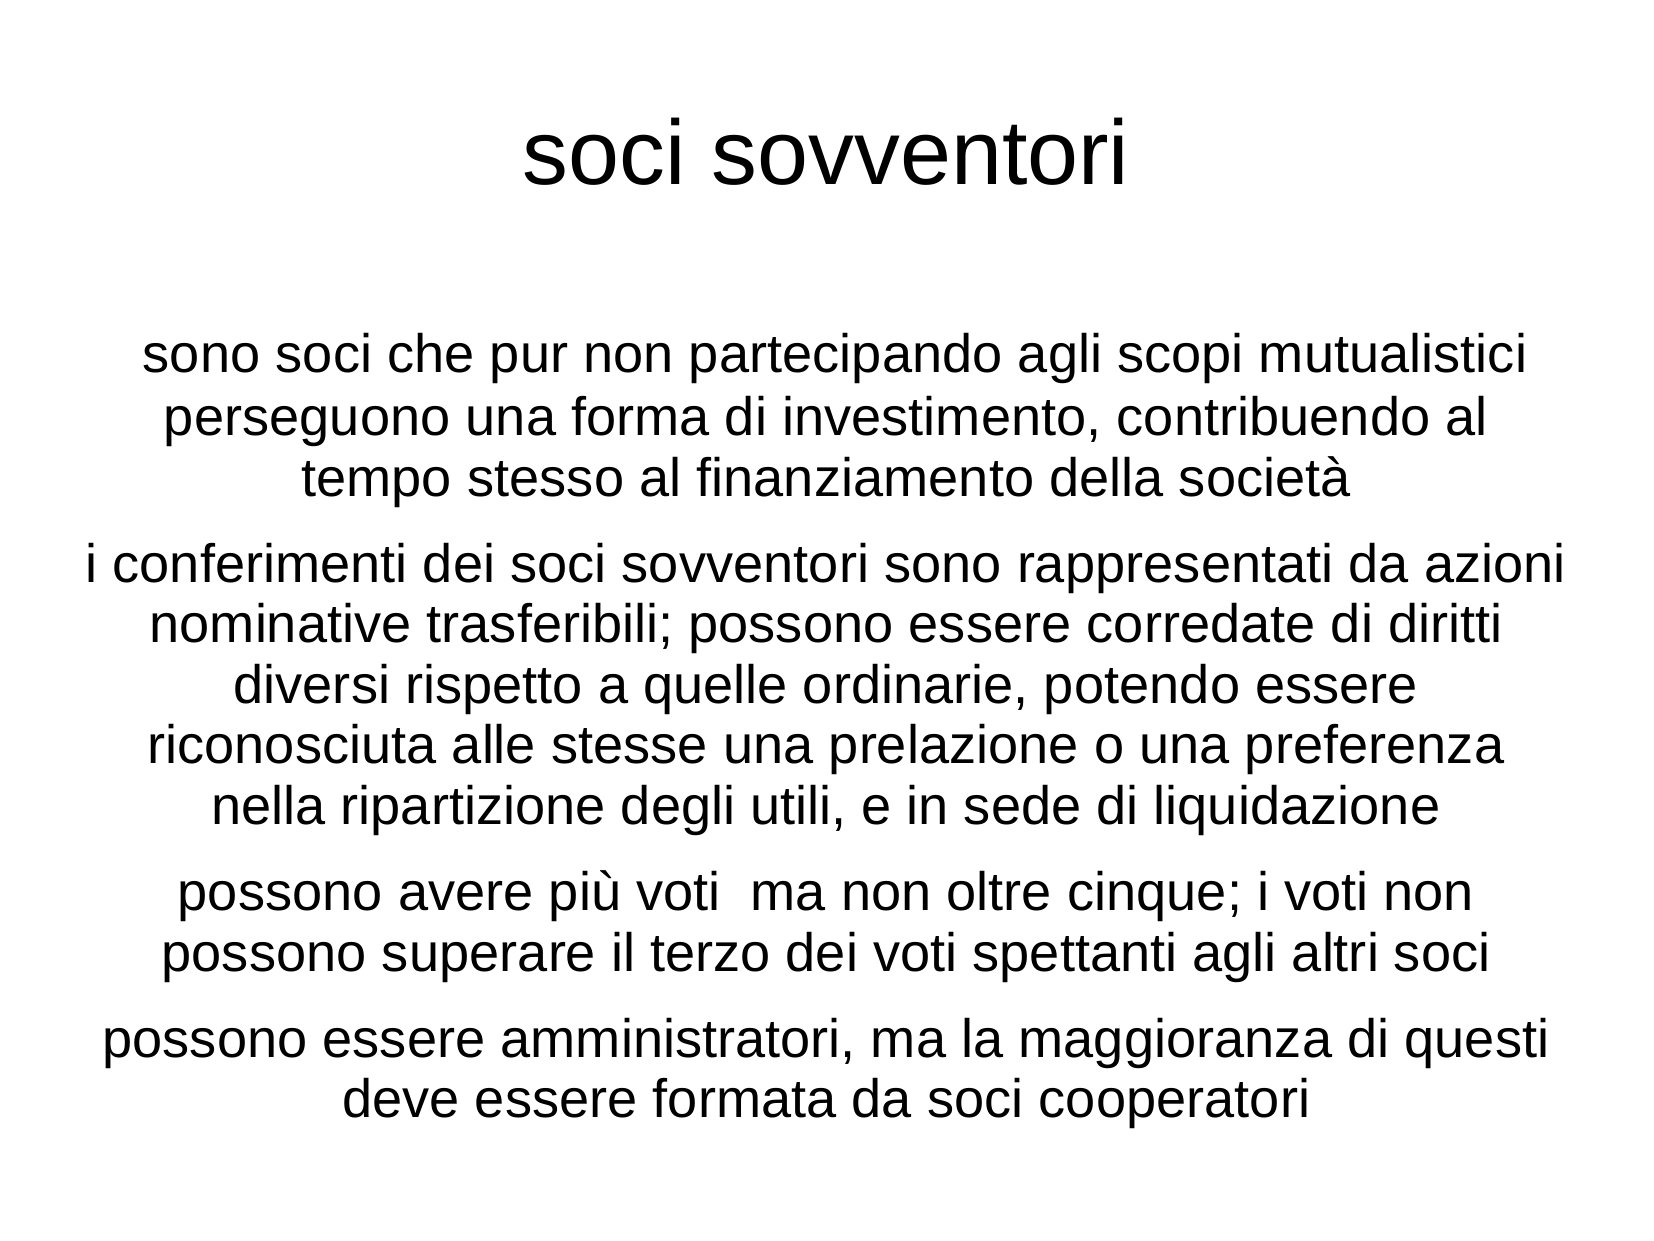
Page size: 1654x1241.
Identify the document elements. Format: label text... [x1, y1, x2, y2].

subtitle sono soci che pur non partecipando agli scopi mutualistici perseguono una forma di investimento, contribuendo al tempo stesso al finanziamento della società i conferimenti dei soci sovventori sono rappresentati da azioni nominative trasferibili; possono essere corredate di diritti diversi rispetto a quelle ordinarie, potendo essere riconosciuta alle stesse una prelazione o una preferenza nella ripartizione degli utili, e in sede di liquidazione possono avere più voti ma non oltre cinque; i voti non possono superare il terzo dei voti spettanti agli altri soci possono essere amministratori, ma la maggioranza di questi deve essere formata da soci cooperatori [82, 260, 1571, 1182]
title soci sovventori [82, 56, 1571, 250]
